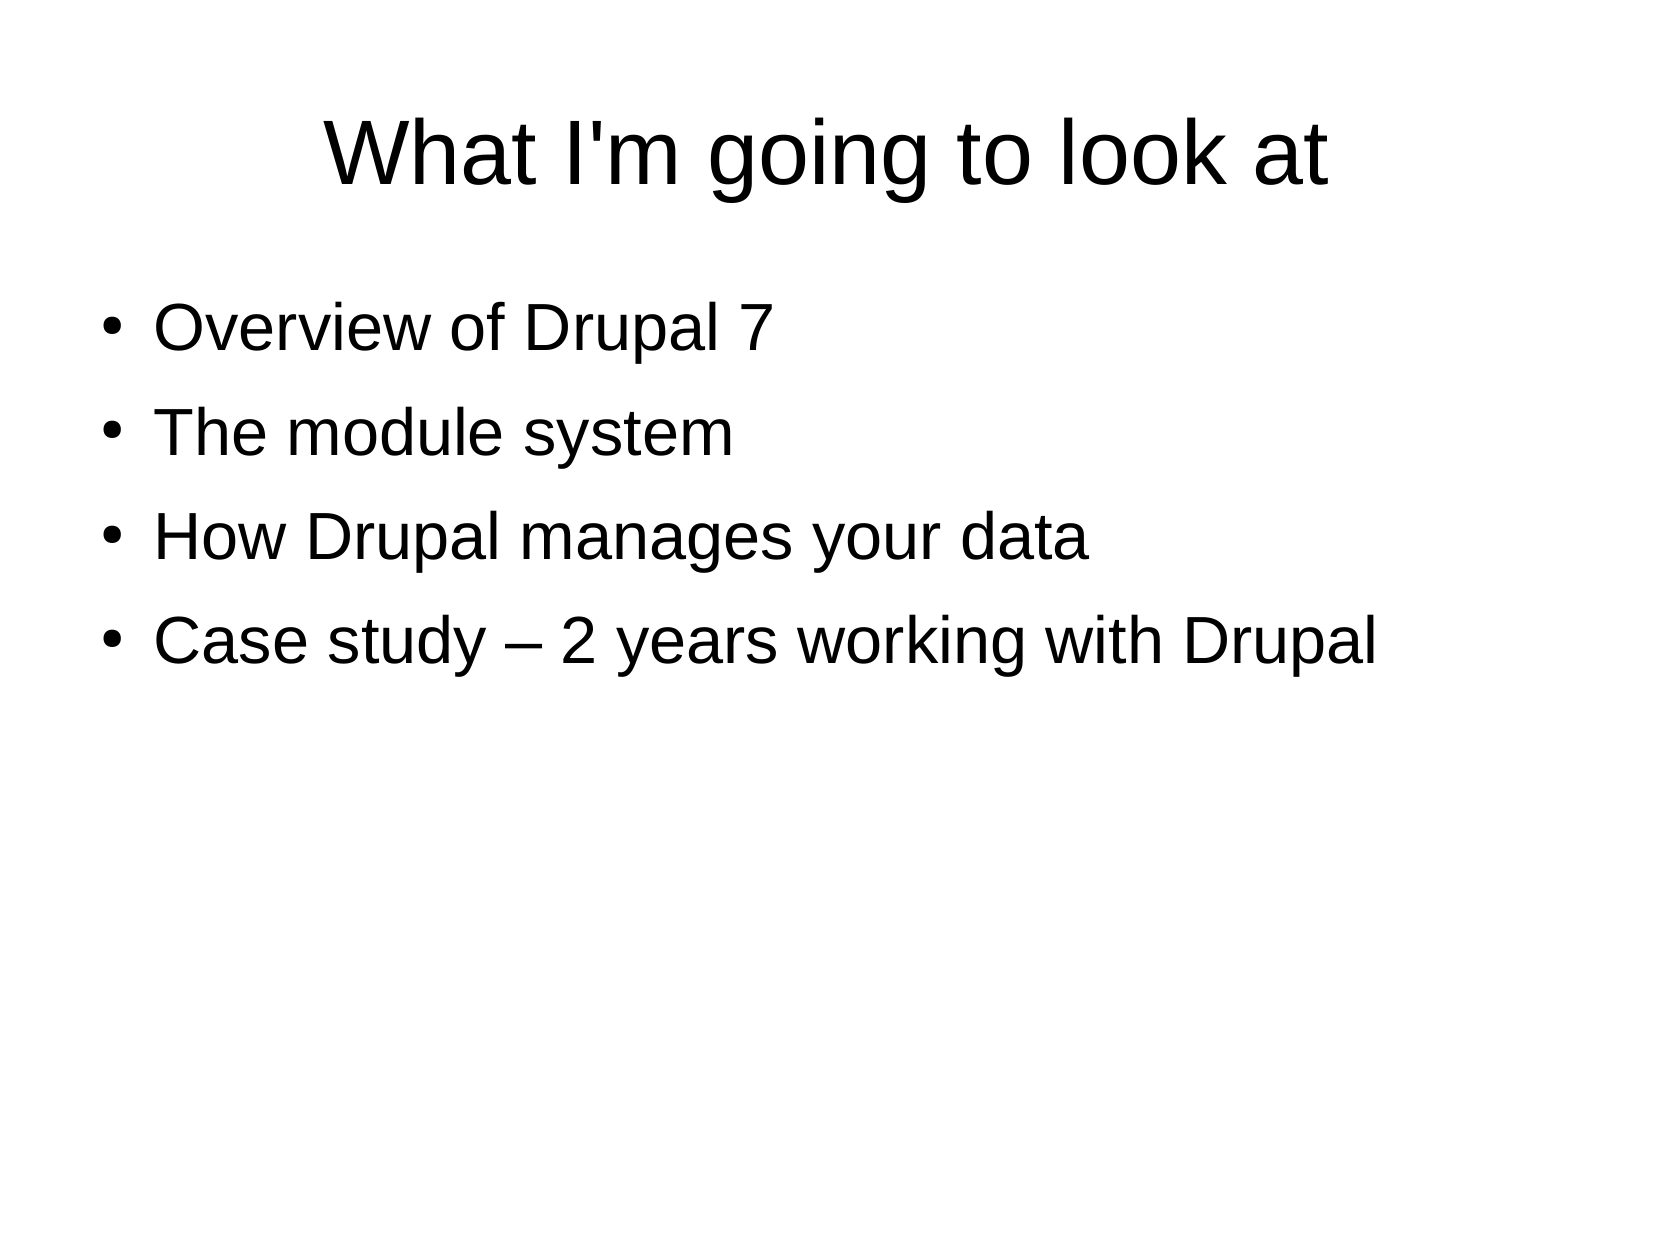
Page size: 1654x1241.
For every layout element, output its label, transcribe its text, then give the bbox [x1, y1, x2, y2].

list Overview of Drupal 7 The module system How Drupal manages your data Case study – 2 years working with Drupal [82, 290, 1571, 1109]
title What I'm going to look at [82, 49, 1571, 257]
